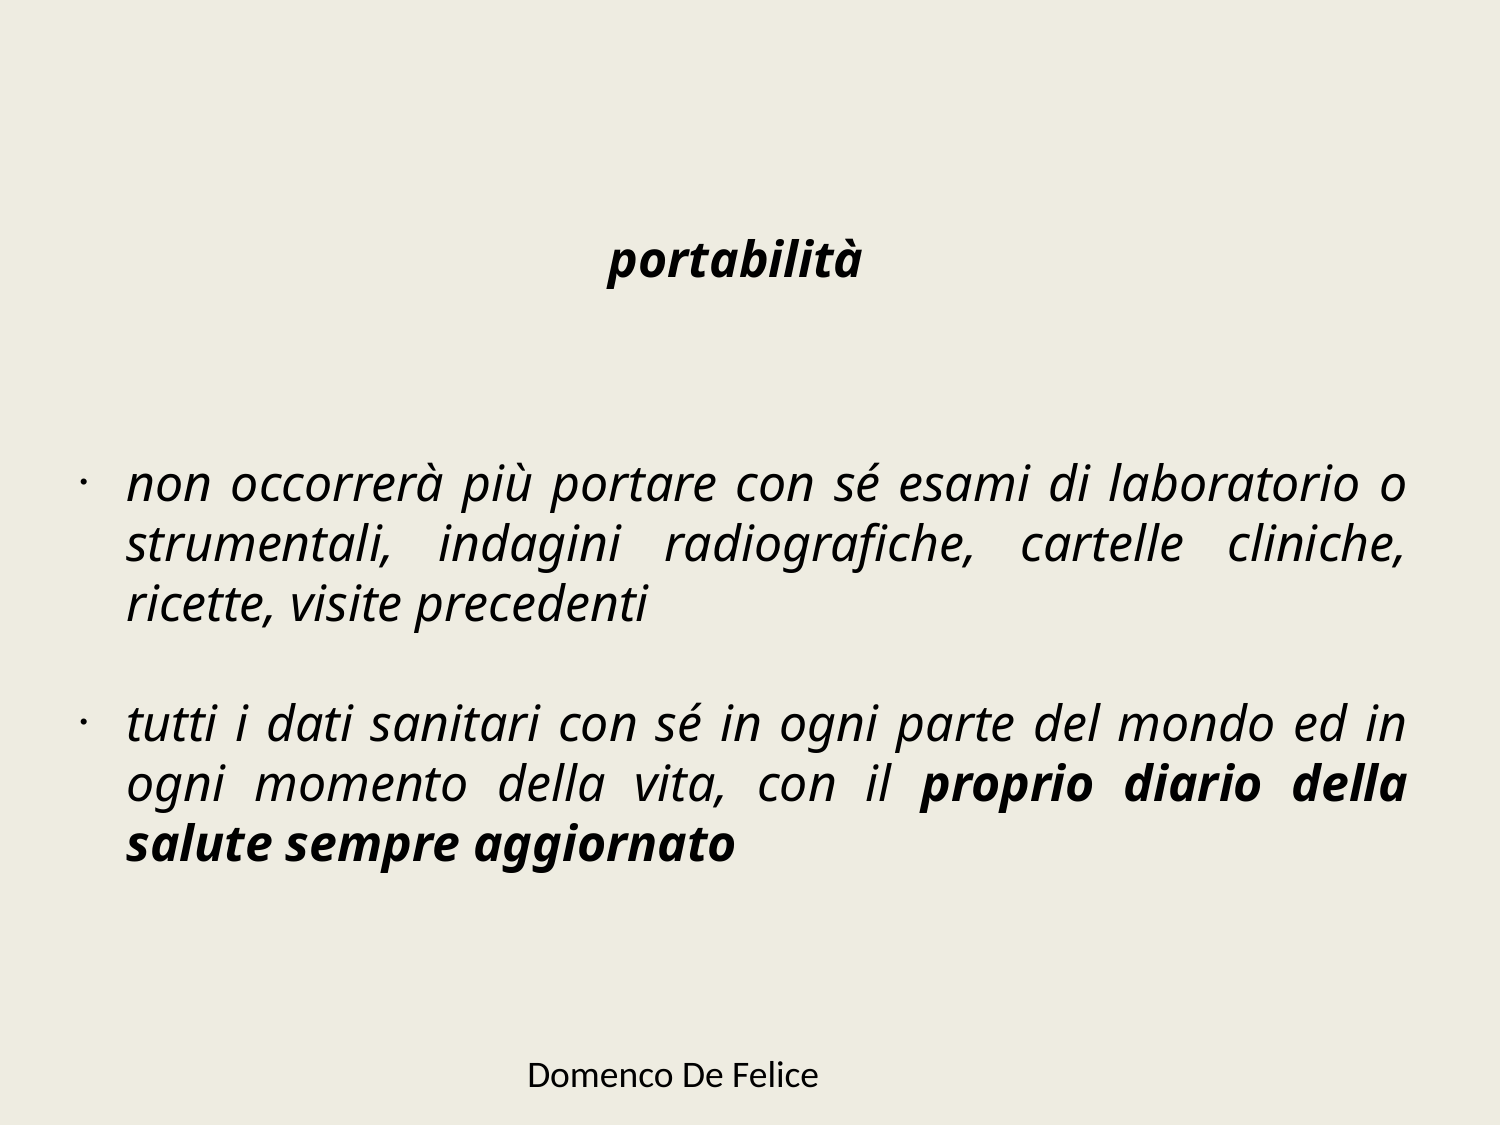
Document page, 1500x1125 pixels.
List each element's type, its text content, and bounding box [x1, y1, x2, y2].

text_box portabilità [594, 219, 879, 295]
footer Domenco De Felice [512, 1042, 988, 1103]
text_box non occorrerà più portare con sé esami di laboratorio o strumentali, indagini radiografiche, cartelle cliniche, ricette, visite precedenti tutti i dati sanitari con sé in ogni parte del mondo ed in ogni momento della vita, con il proprio diario della salute sempre aggiornato [64, 444, 1424, 880]
